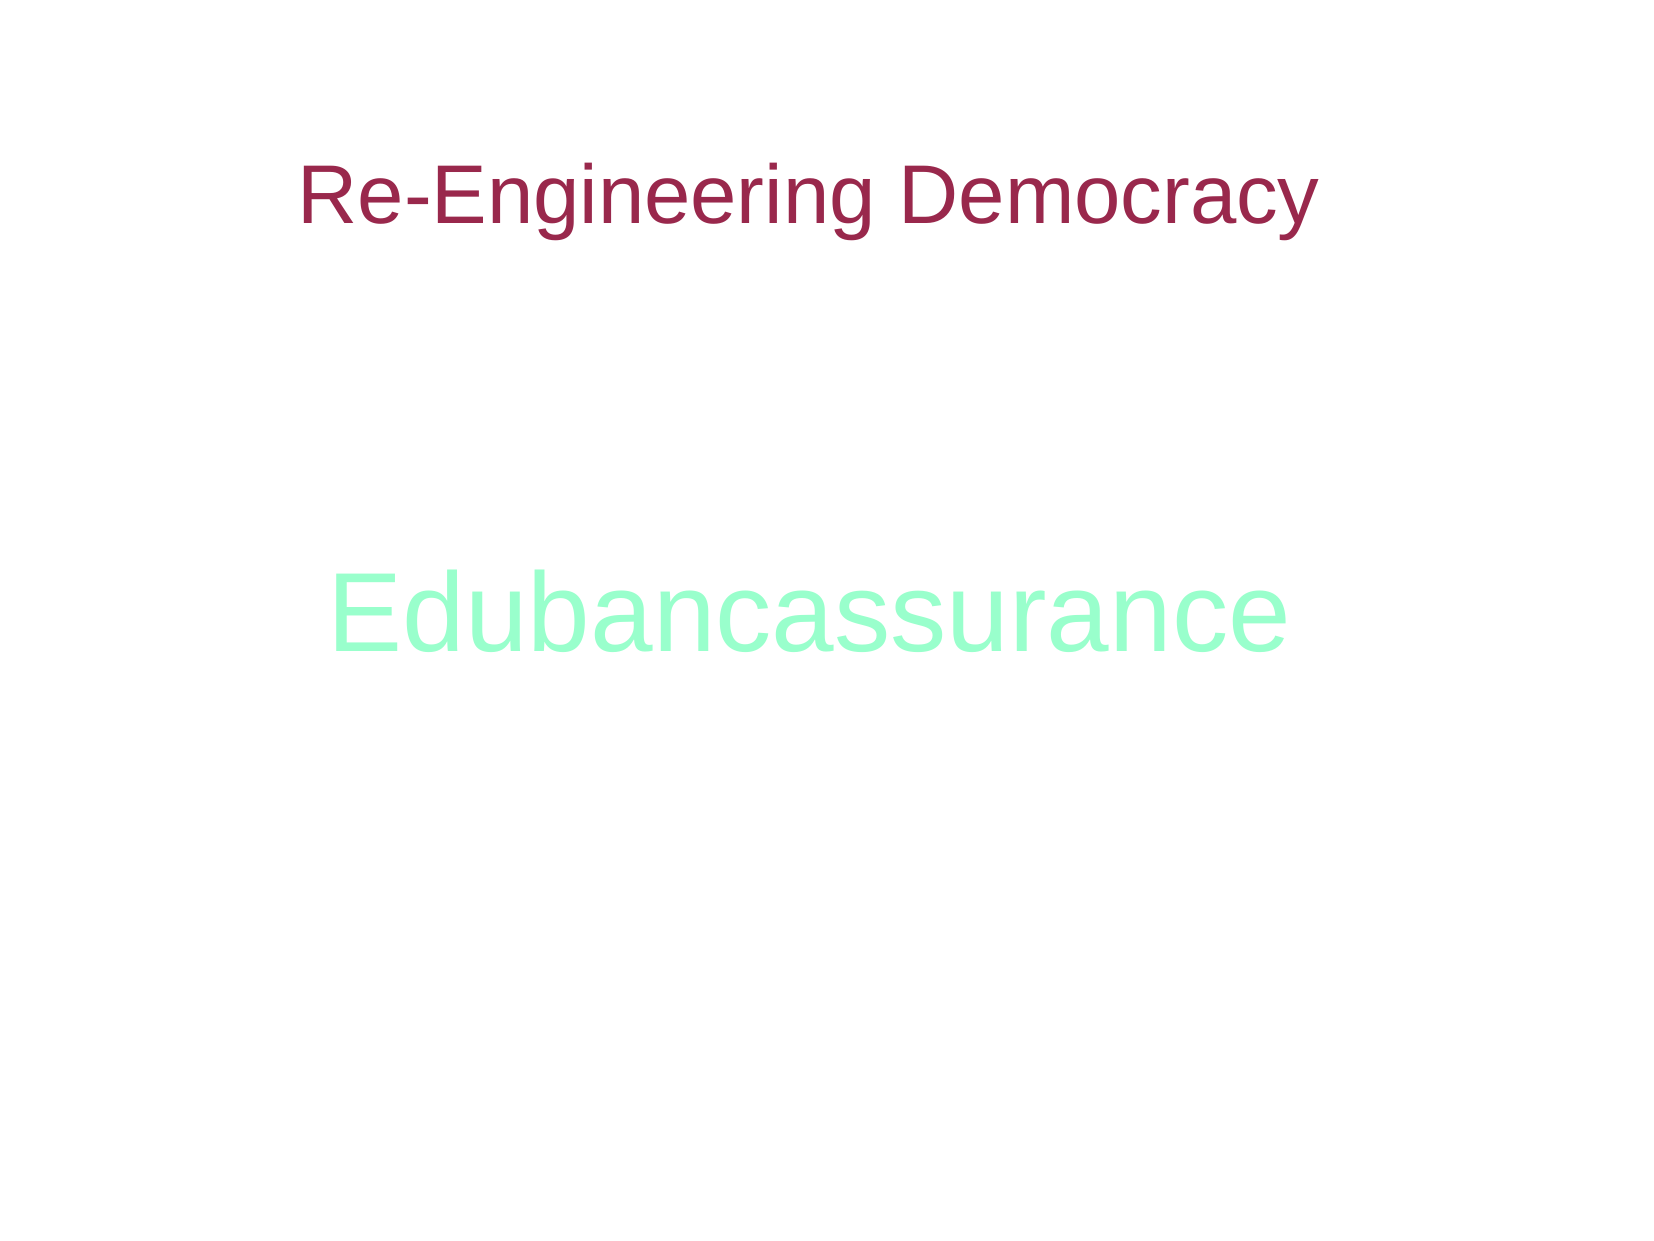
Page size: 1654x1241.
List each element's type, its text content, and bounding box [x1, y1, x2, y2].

subtitle Edubancassurance [129, 324, 1489, 975]
title Re-Engineering Democracy [82, 90, 1536, 298]
